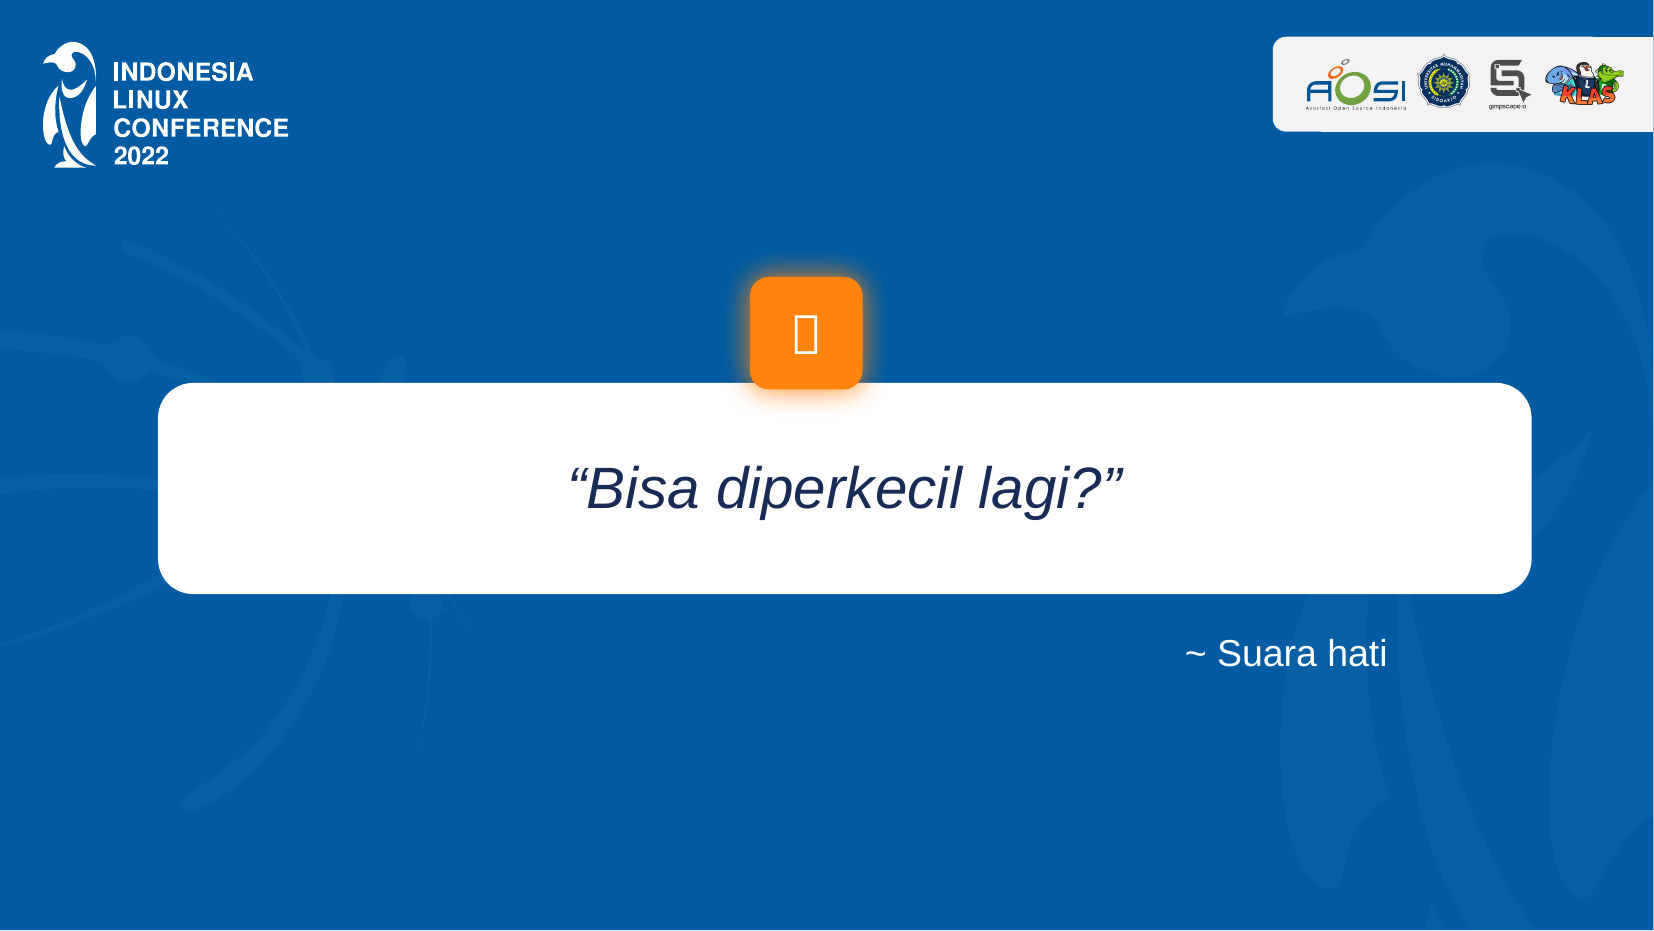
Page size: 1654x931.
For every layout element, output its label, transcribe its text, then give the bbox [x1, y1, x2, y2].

picture [1545, 62, 1624, 105]
picture [1417, 54, 1471, 108]
subtitle ~ Suara hati [787, 581, 1388, 725]
text_box  [749, 276, 863, 390]
text_box “Bisa diperkecil lagi?” [157, 382, 1532, 595]
